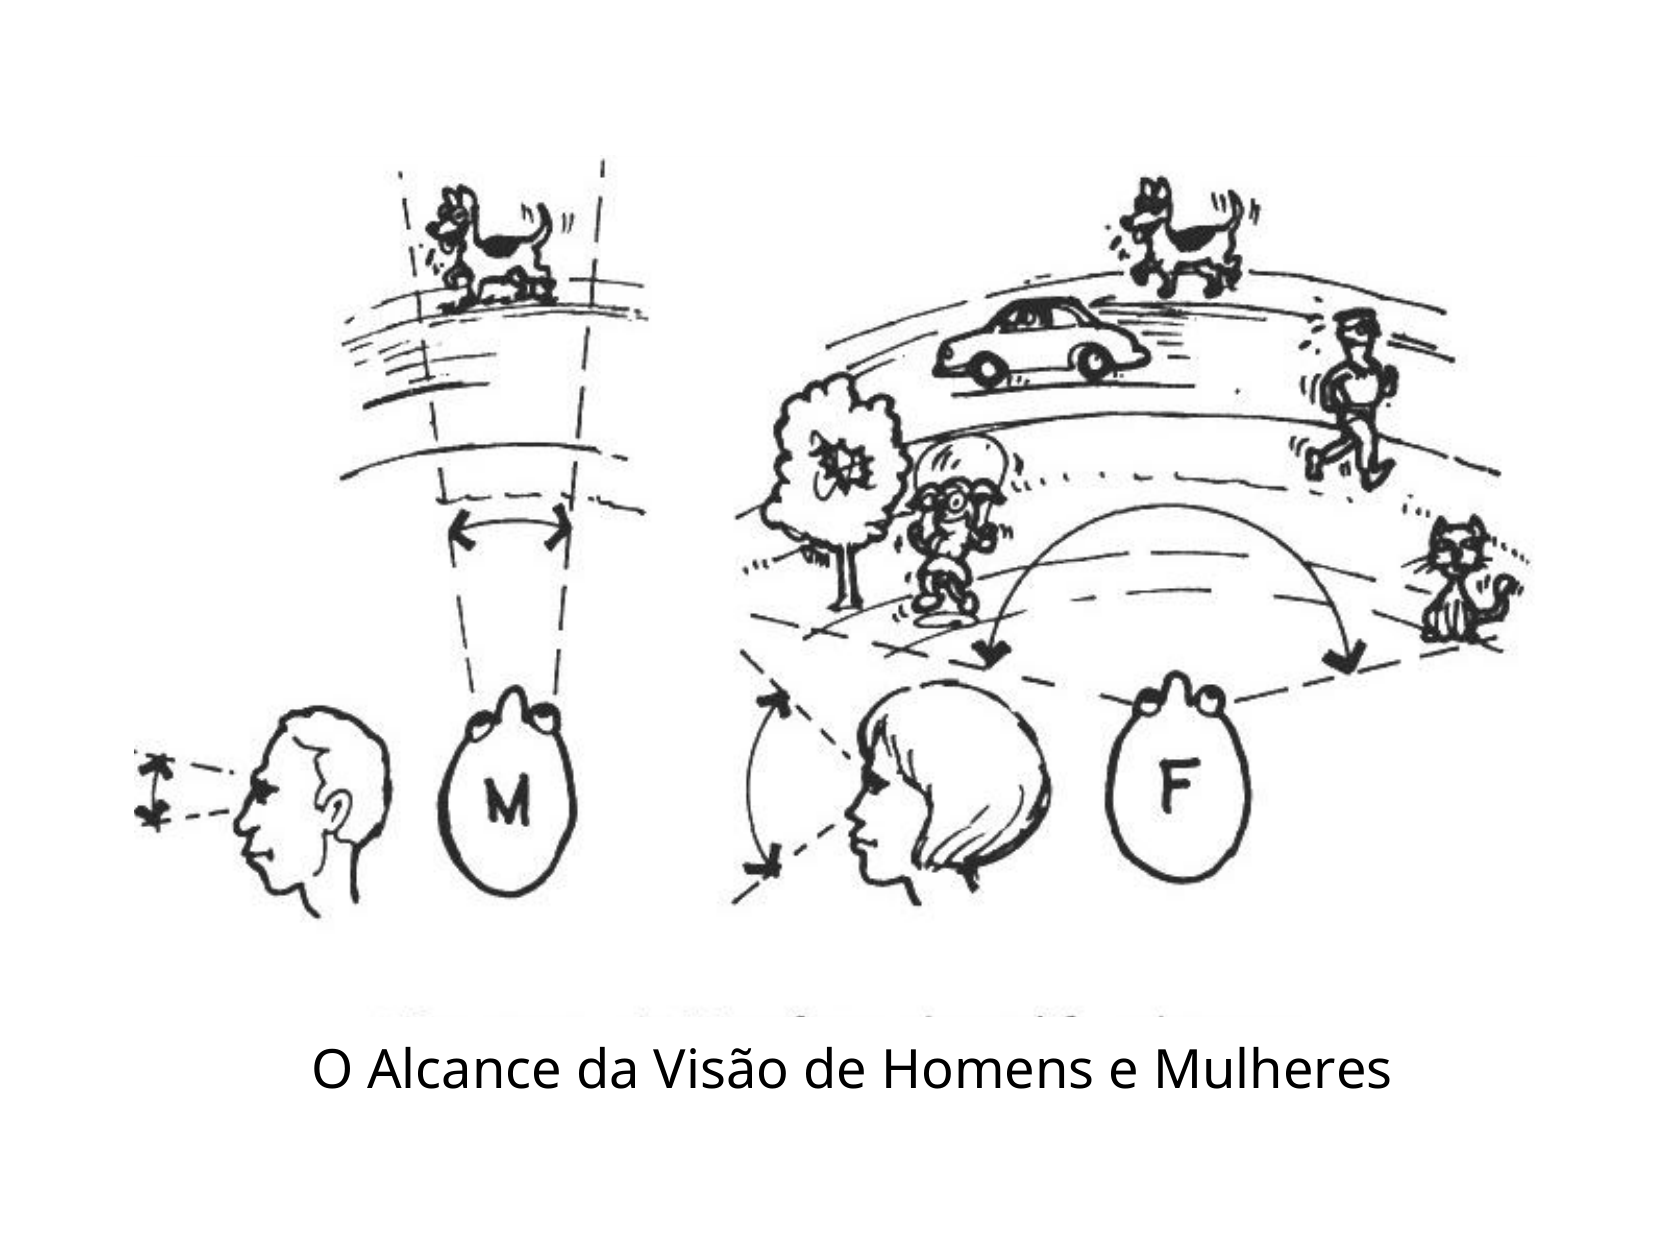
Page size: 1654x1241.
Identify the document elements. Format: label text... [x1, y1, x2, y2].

text_box O Alcance da Visão de Homens e Mulheres [296, 1017, 1395, 1108]
picture [134, 155, 1537, 1067]
